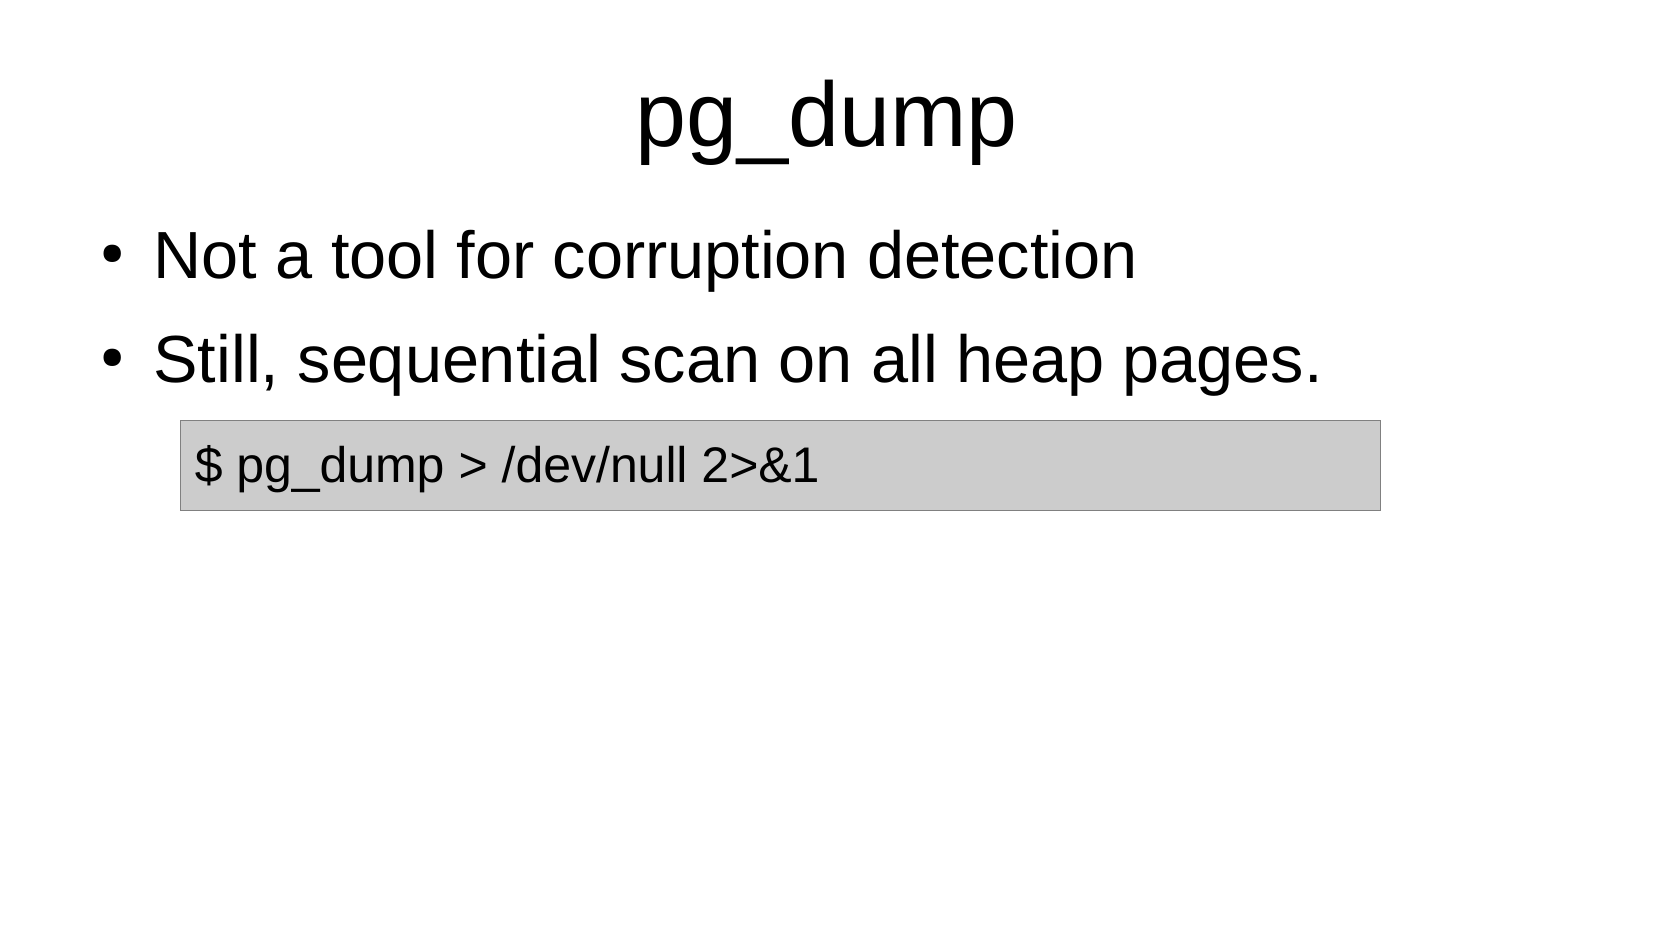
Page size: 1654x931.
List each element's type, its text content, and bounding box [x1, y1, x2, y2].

text_box $ pg_dump > /dev/null 2>&1 [180, 420, 1381, 511]
title pg_dump [82, 37, 1571, 193]
list Not a tool for corruption detection Still, sequential scan on all heap pages. [82, 217, 1571, 758]
